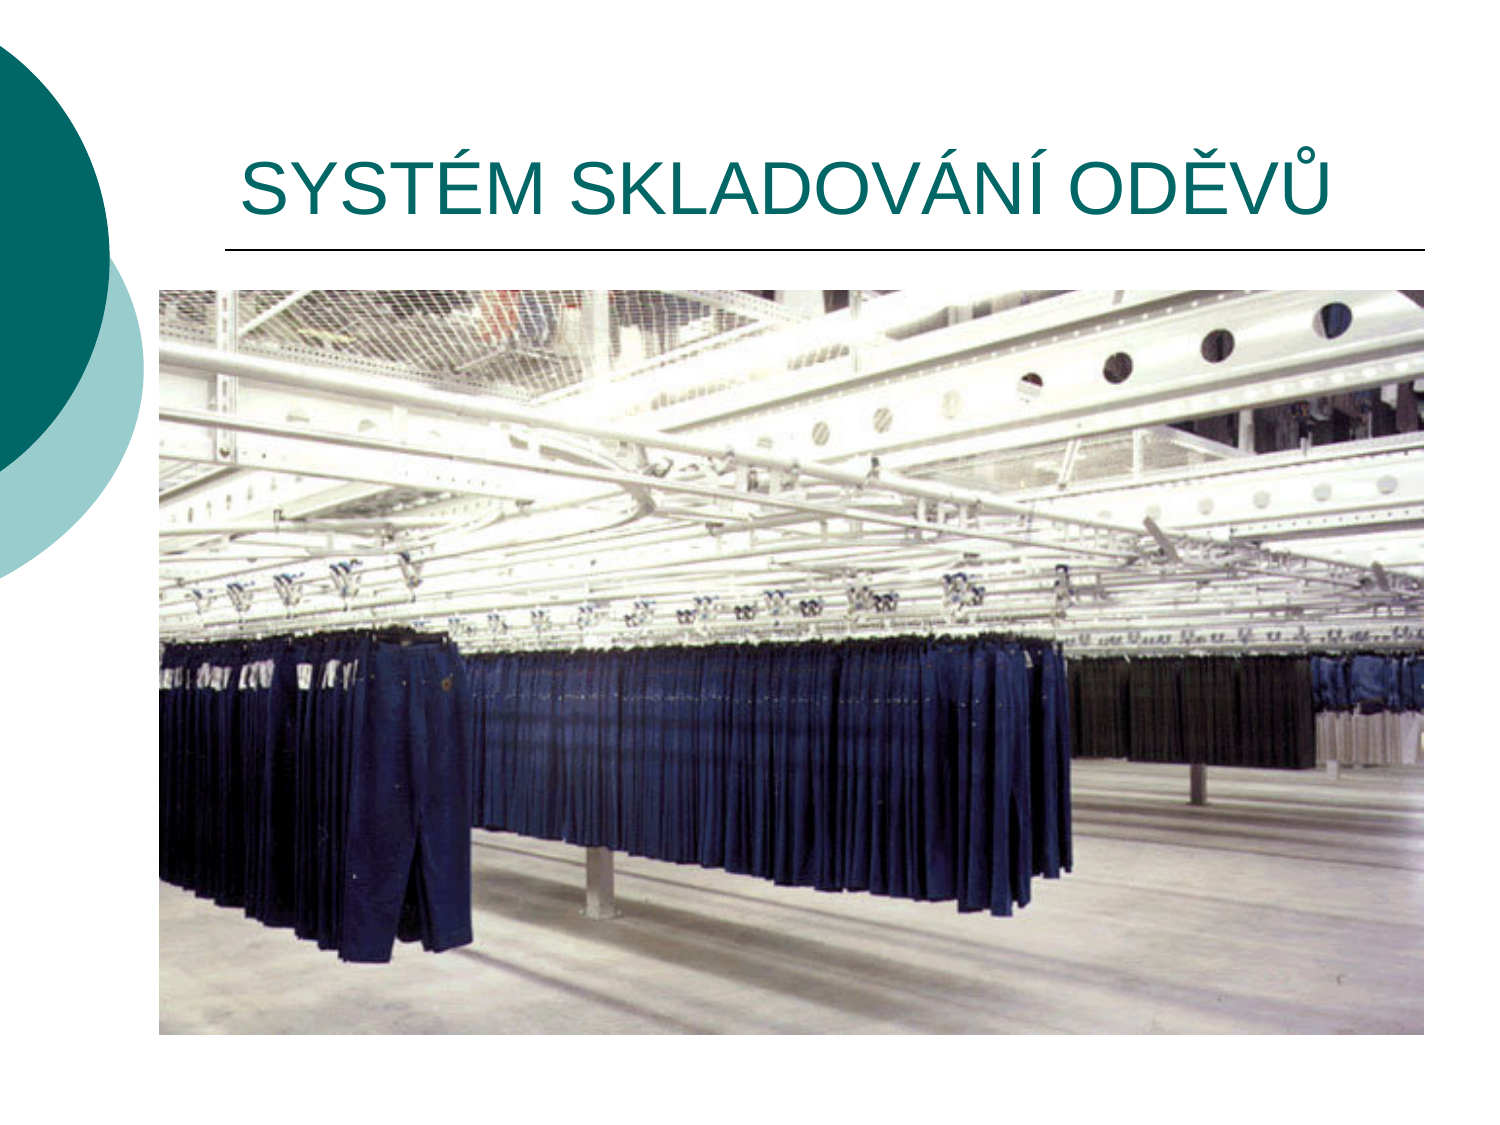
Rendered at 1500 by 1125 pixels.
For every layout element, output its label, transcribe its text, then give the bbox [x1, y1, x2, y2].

title SYSTÉM SKLADOVÁNÍ ODĚVŮ [224, 49, 1425, 237]
picture [159, 290, 1424, 1035]
